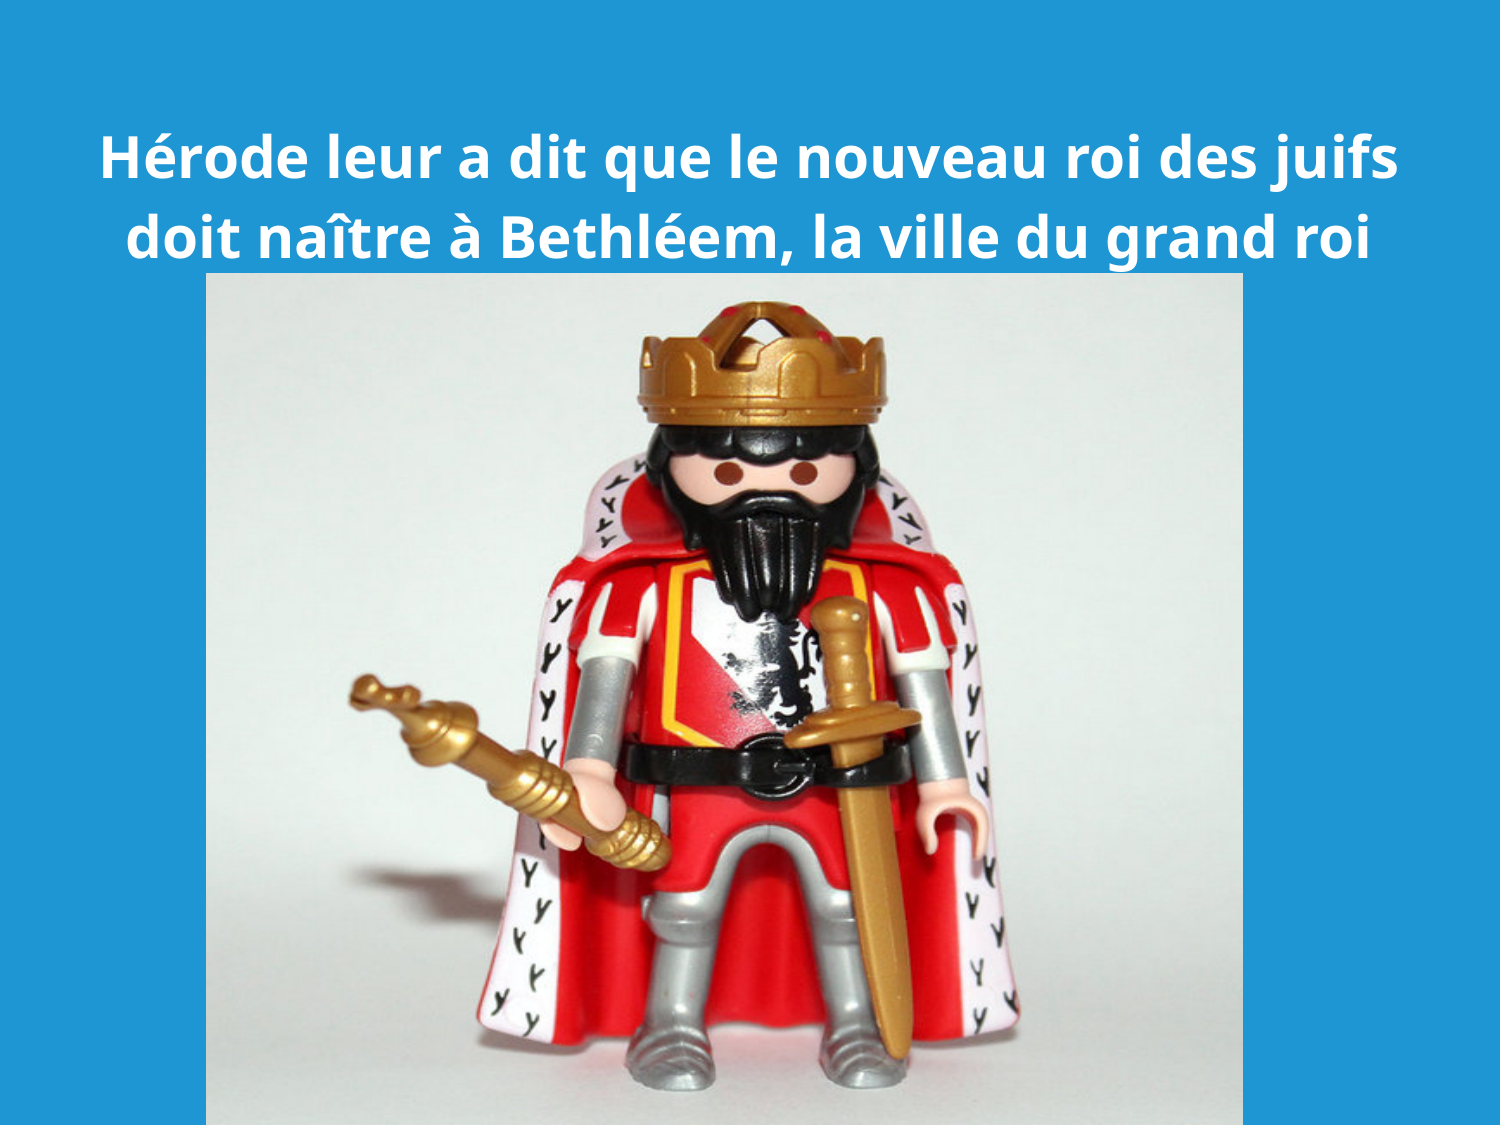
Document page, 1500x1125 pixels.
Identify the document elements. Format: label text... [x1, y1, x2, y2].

text_box Hérode leur a dit que le nouveau roi des juifs doit naître à Bethléem, la ville du grand roi David. [17, 101, 1481, 363]
picture [206, 274, 1243, 1125]
